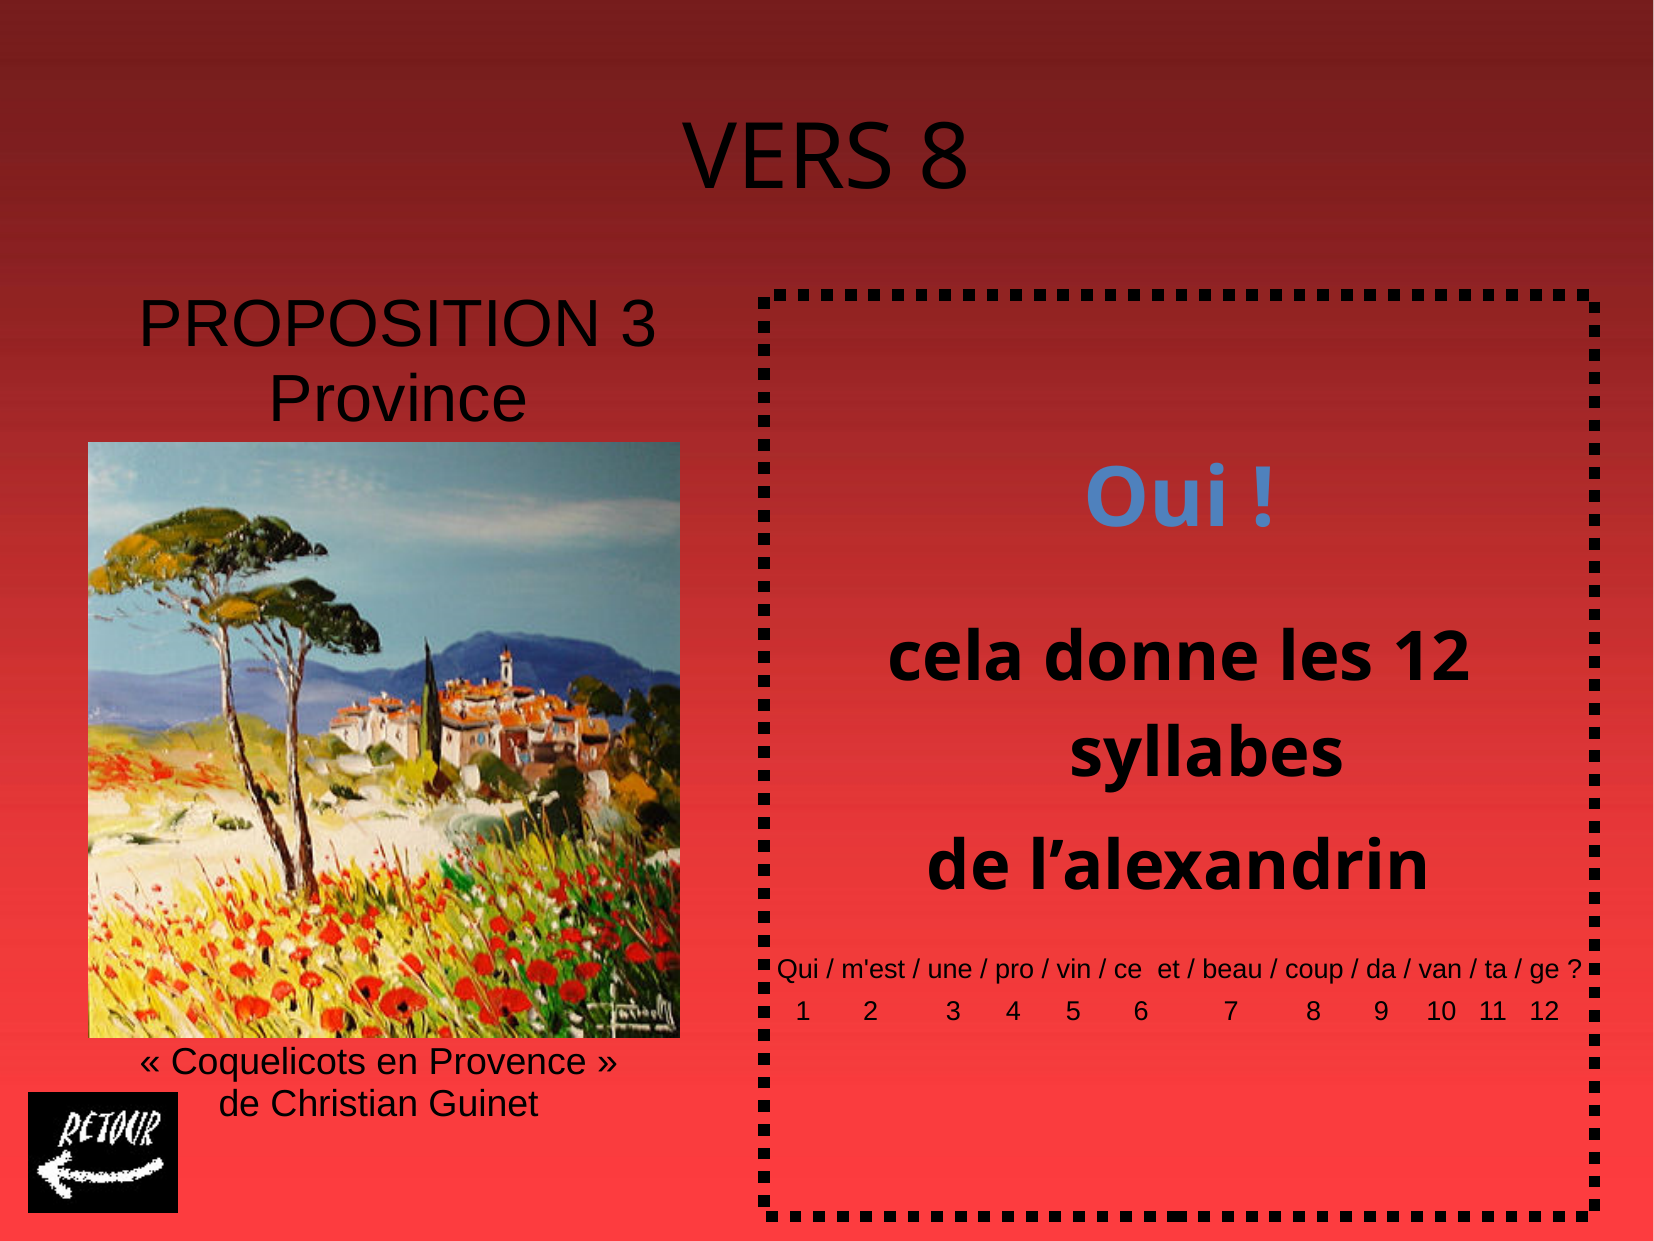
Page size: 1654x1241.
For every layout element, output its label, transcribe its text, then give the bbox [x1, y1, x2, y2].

picture [0, 0, 1654, 1241]
title VERS 8 [82, 56, 1571, 250]
text_box « Coquelicots en Provence » de Christian Guinet [88, 1038, 680, 1152]
text_box PROPOSITION 3 Province [59, 278, 739, 443]
list Oui ! cela donne les 12 syllabes de l’alexandrin Qui / m'est / une / pro / vin / ce et / beau / coup / da / van / ta / ge ? 1 2 3 4 5 6 7 8 9 10 11 12 [763, 295, 1595, 1131]
